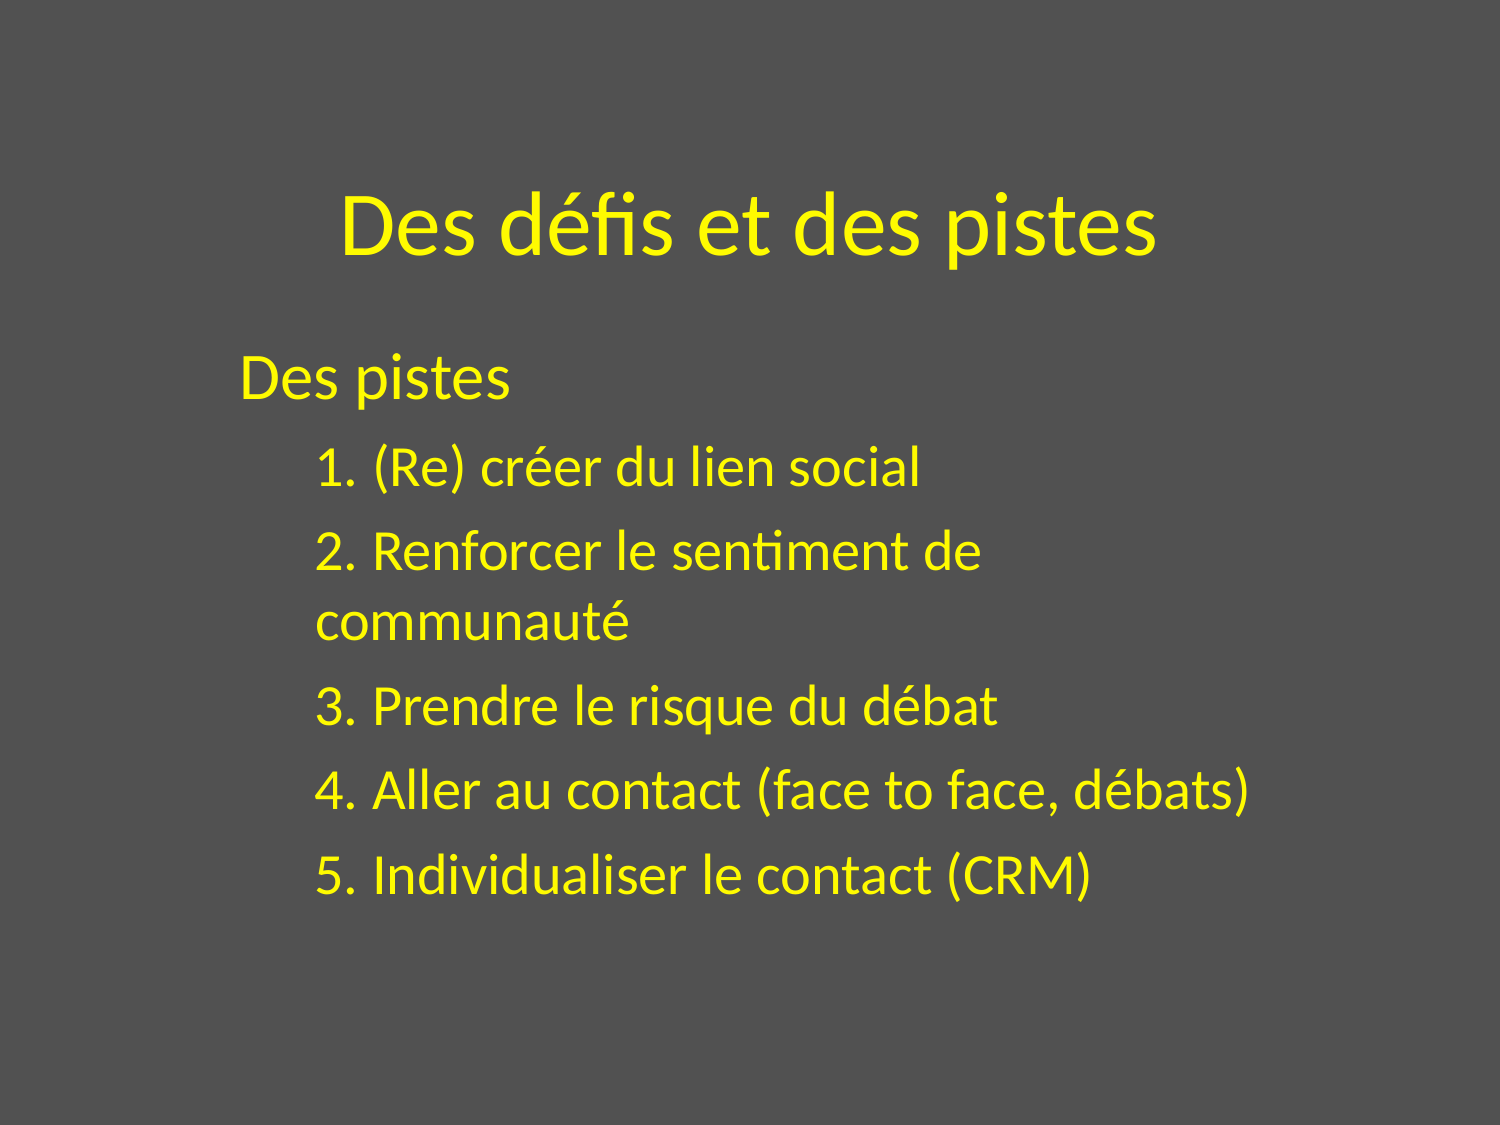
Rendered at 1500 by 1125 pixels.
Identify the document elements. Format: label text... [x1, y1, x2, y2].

list Des pistes 1. (Re) créer du lien social 2. Renforcer le sentiment de communauté 3. Prendre le risque du débat 4. Aller au contact (face to face, débats) 5. Individualiser le contact (CRM) [225, 324, 1275, 1125]
title Des défis et des pistes [112, 112, 1388, 325]
